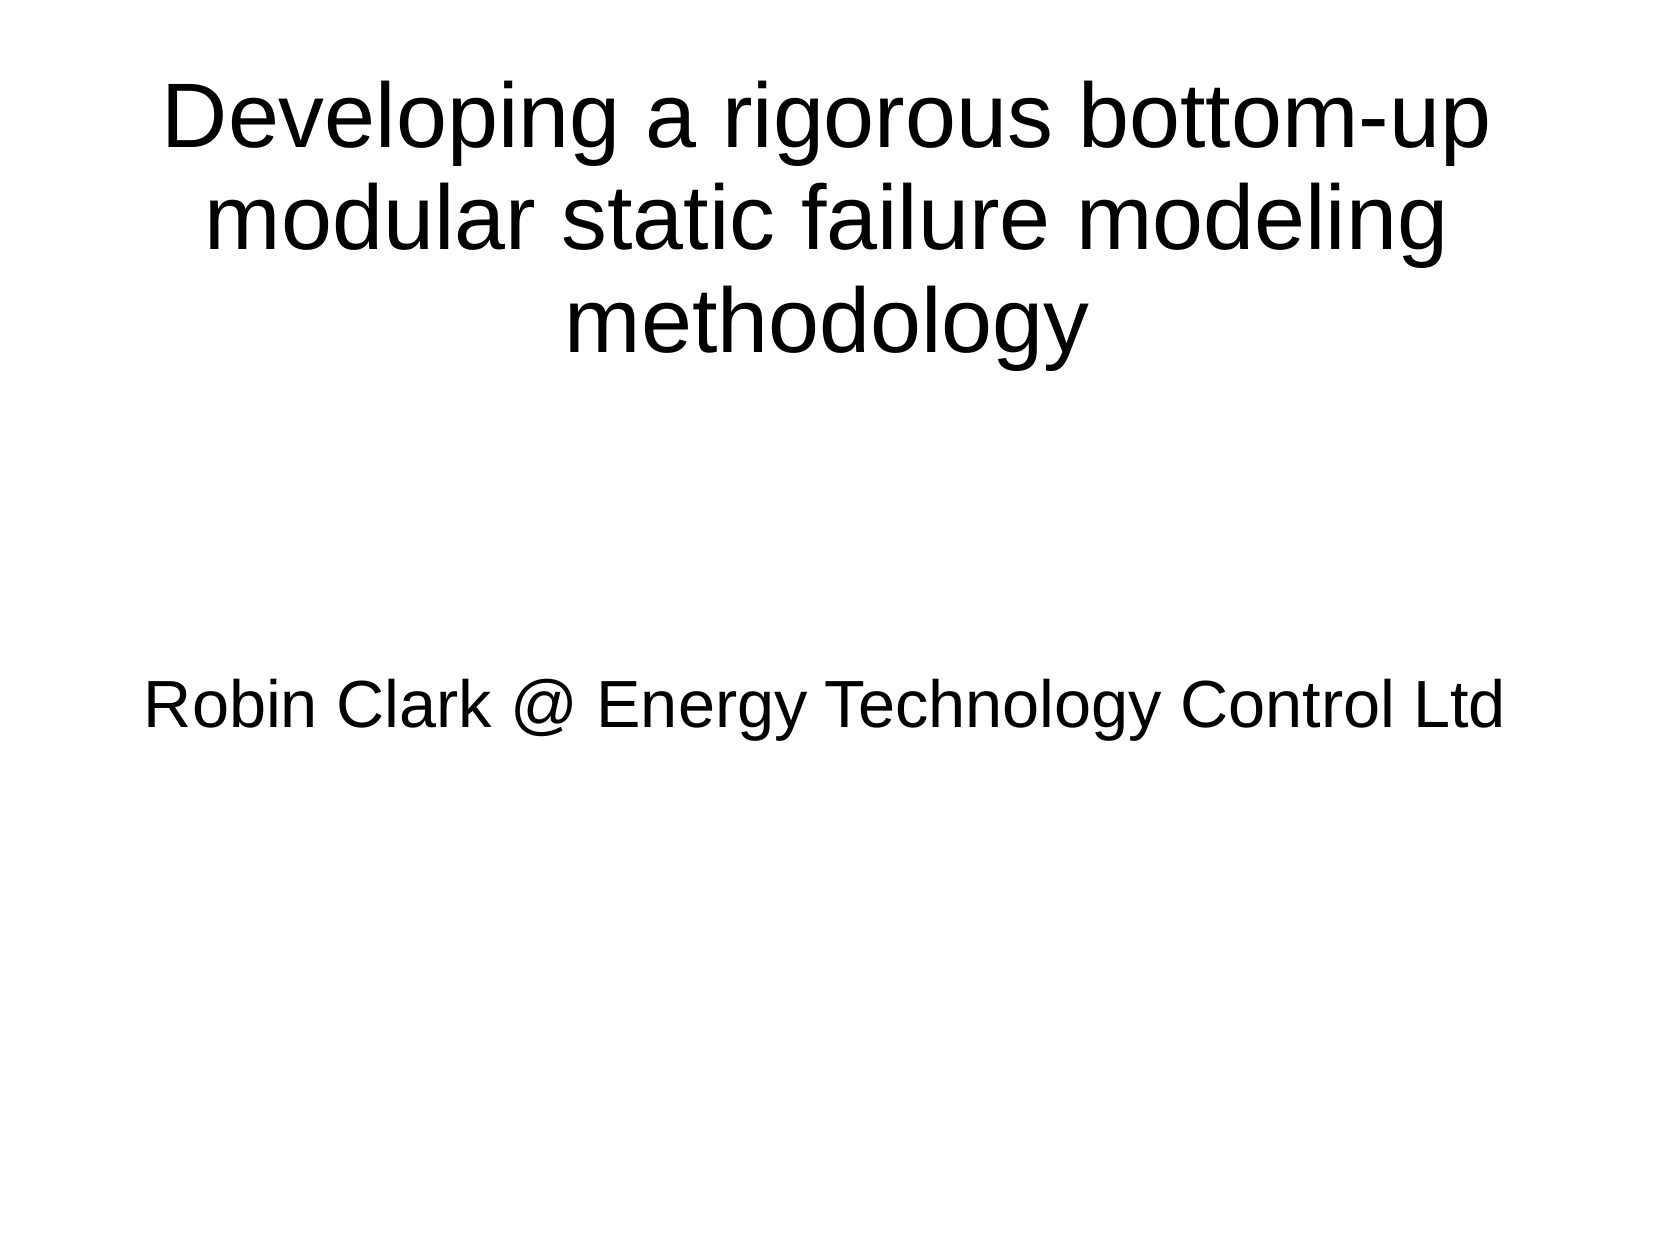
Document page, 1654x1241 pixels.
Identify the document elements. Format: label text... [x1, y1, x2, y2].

title Developing a rigorous bottom-up modular static failure modeling methodology [121, 64, 1534, 373]
subtitle Robin Clark @ Energy Technology Control Ltd [134, 350, 1516, 1133]
